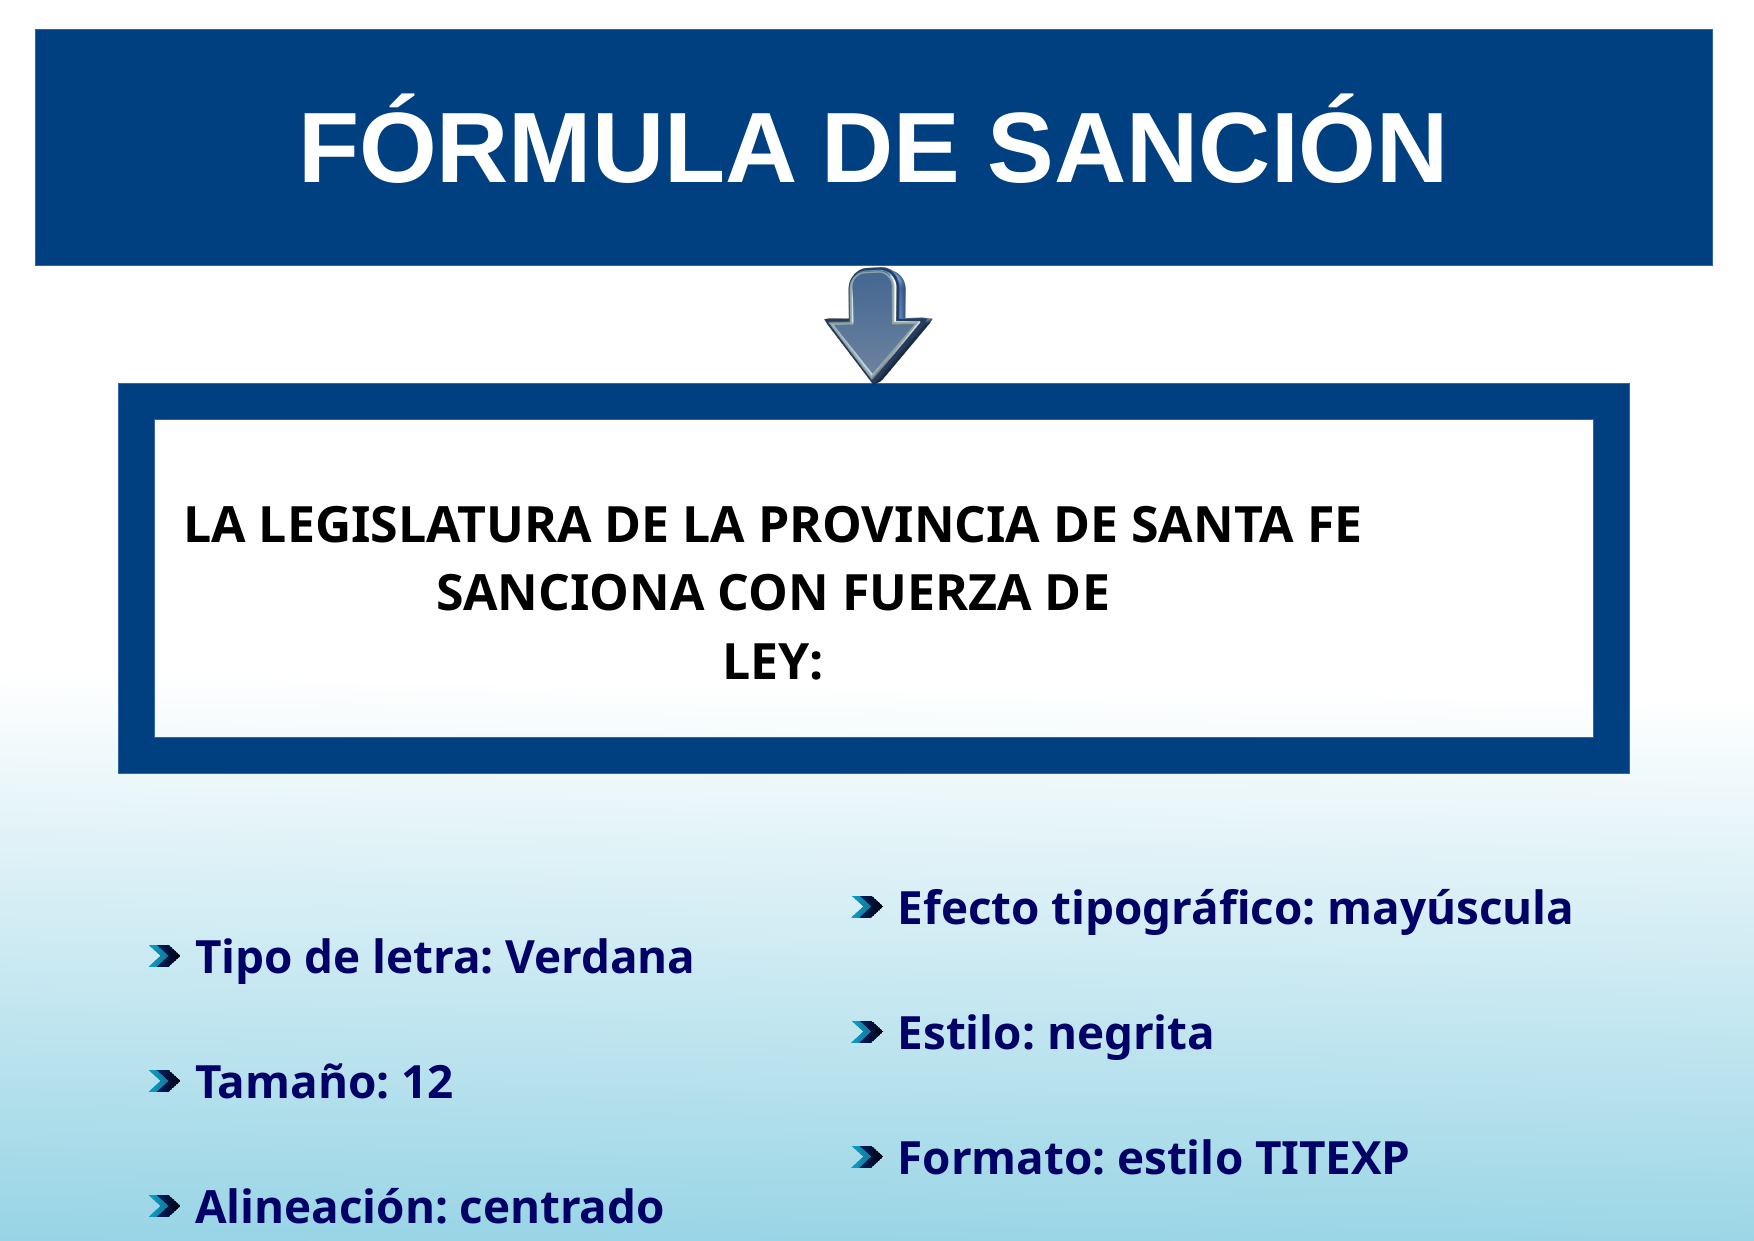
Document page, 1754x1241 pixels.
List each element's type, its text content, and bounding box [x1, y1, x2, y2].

text_box Tipo de letra: Verdana Tamaño: 12 Alineación: centrado [118, 862, 827, 1241]
text_box Efecto tipográfico: mayúscula Estilo: negrita Formato: estilo TITEXP [820, 761, 1695, 1231]
text_box [118, 383, 1630, 774]
text_box FÓRMULA DE SANCIÓN [35, 29, 1713, 266]
text_box LA LEGISLATURA DE LA PROVINCIA DE SANTA FE SANCIONA CON FUERZA DE LEY: [168, 413, 1586, 749]
